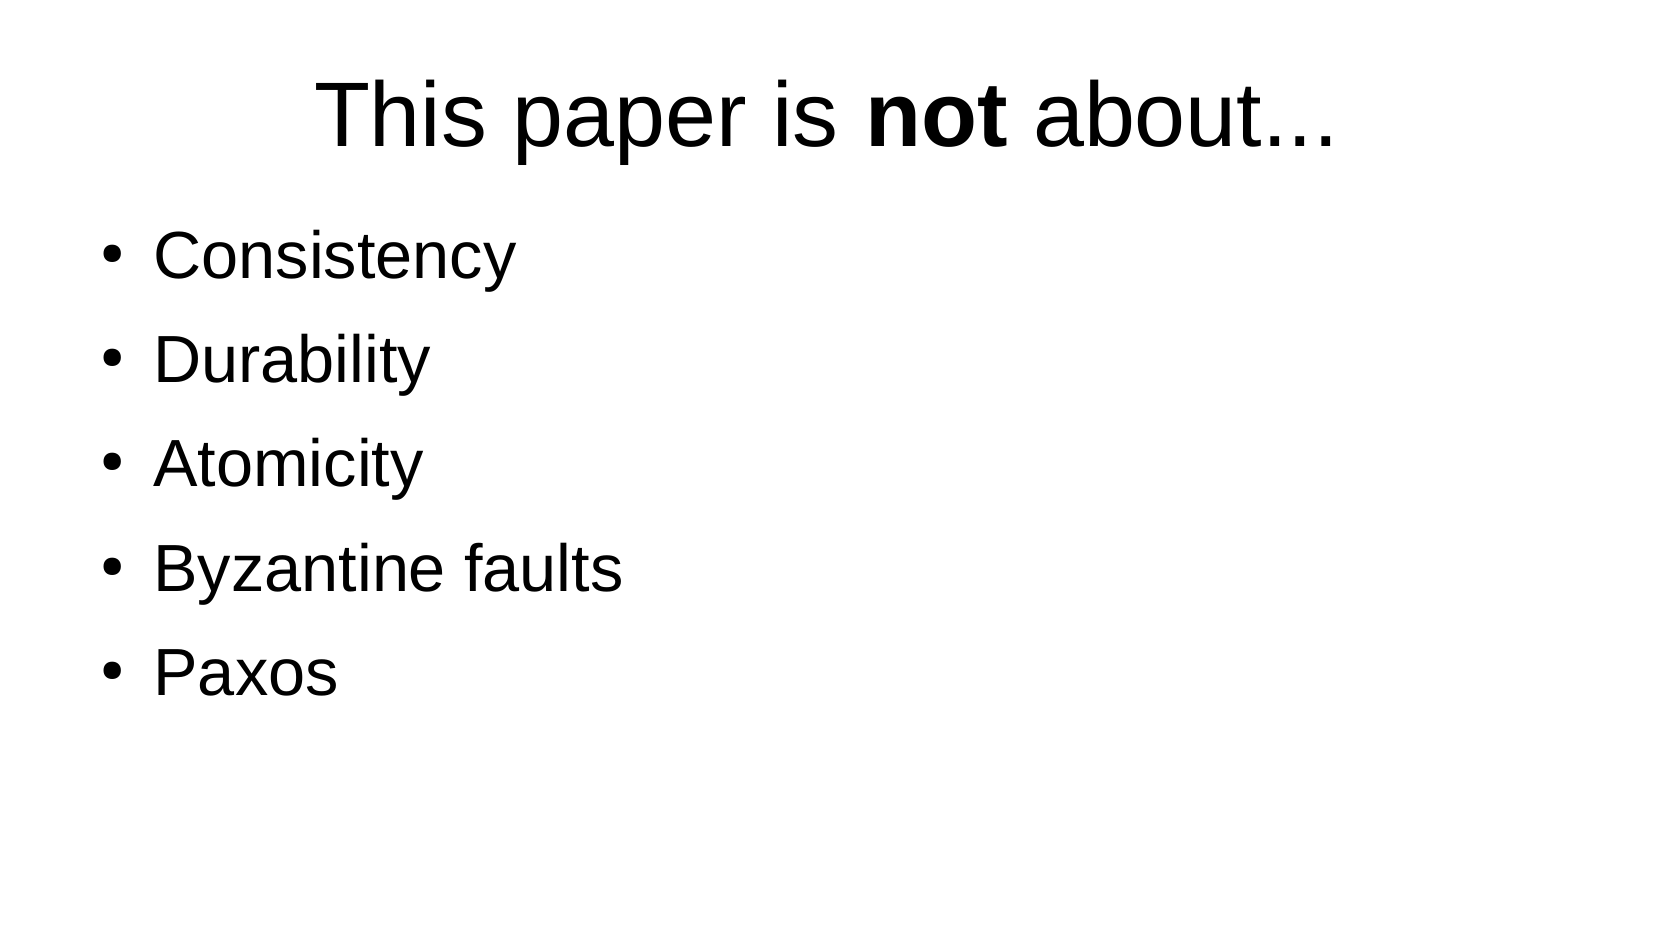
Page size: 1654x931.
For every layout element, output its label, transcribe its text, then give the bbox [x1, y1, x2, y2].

list Consistency Durability Atomicity Byzantine faults Paxos [82, 217, 1571, 758]
title This paper is not about... [82, 37, 1571, 193]
